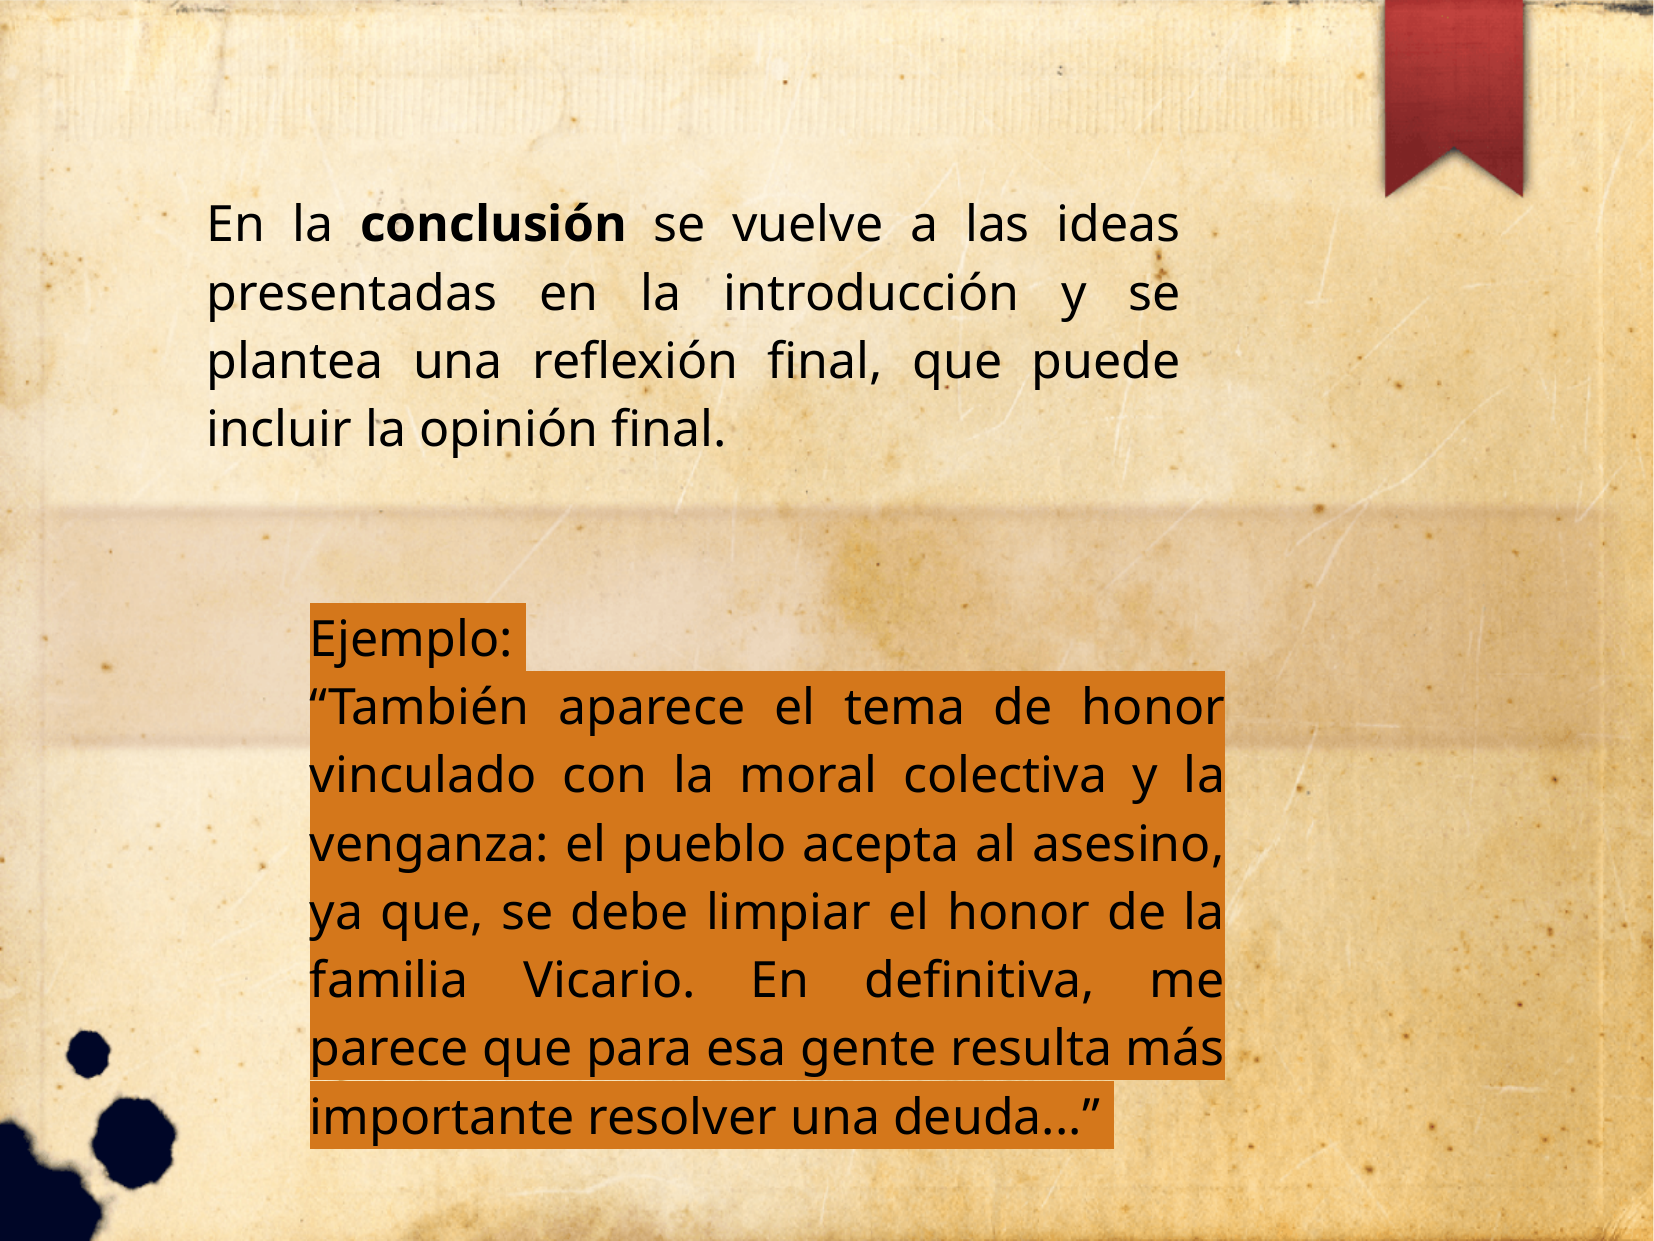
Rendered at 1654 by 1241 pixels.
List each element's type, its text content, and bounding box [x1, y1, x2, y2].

title En la conclusión se vuelve a las ideas presentadas en la introducción y se plantea una reflexión final, que puede incluir la opinión final. [206, 118, 1182, 532]
text_box Ejemplo: “También aparece el tema de honor vinculado con la moral colectiva y la venganza: el pueblo acepta al asesino, ya que, se debe limpiar el honor de la familia Vicario. En definitiva, me parece que para esa gente resulta más importante resolver una deuda...” [295, 595, 1241, 1211]
picture [0, 0, 1654, 1241]
